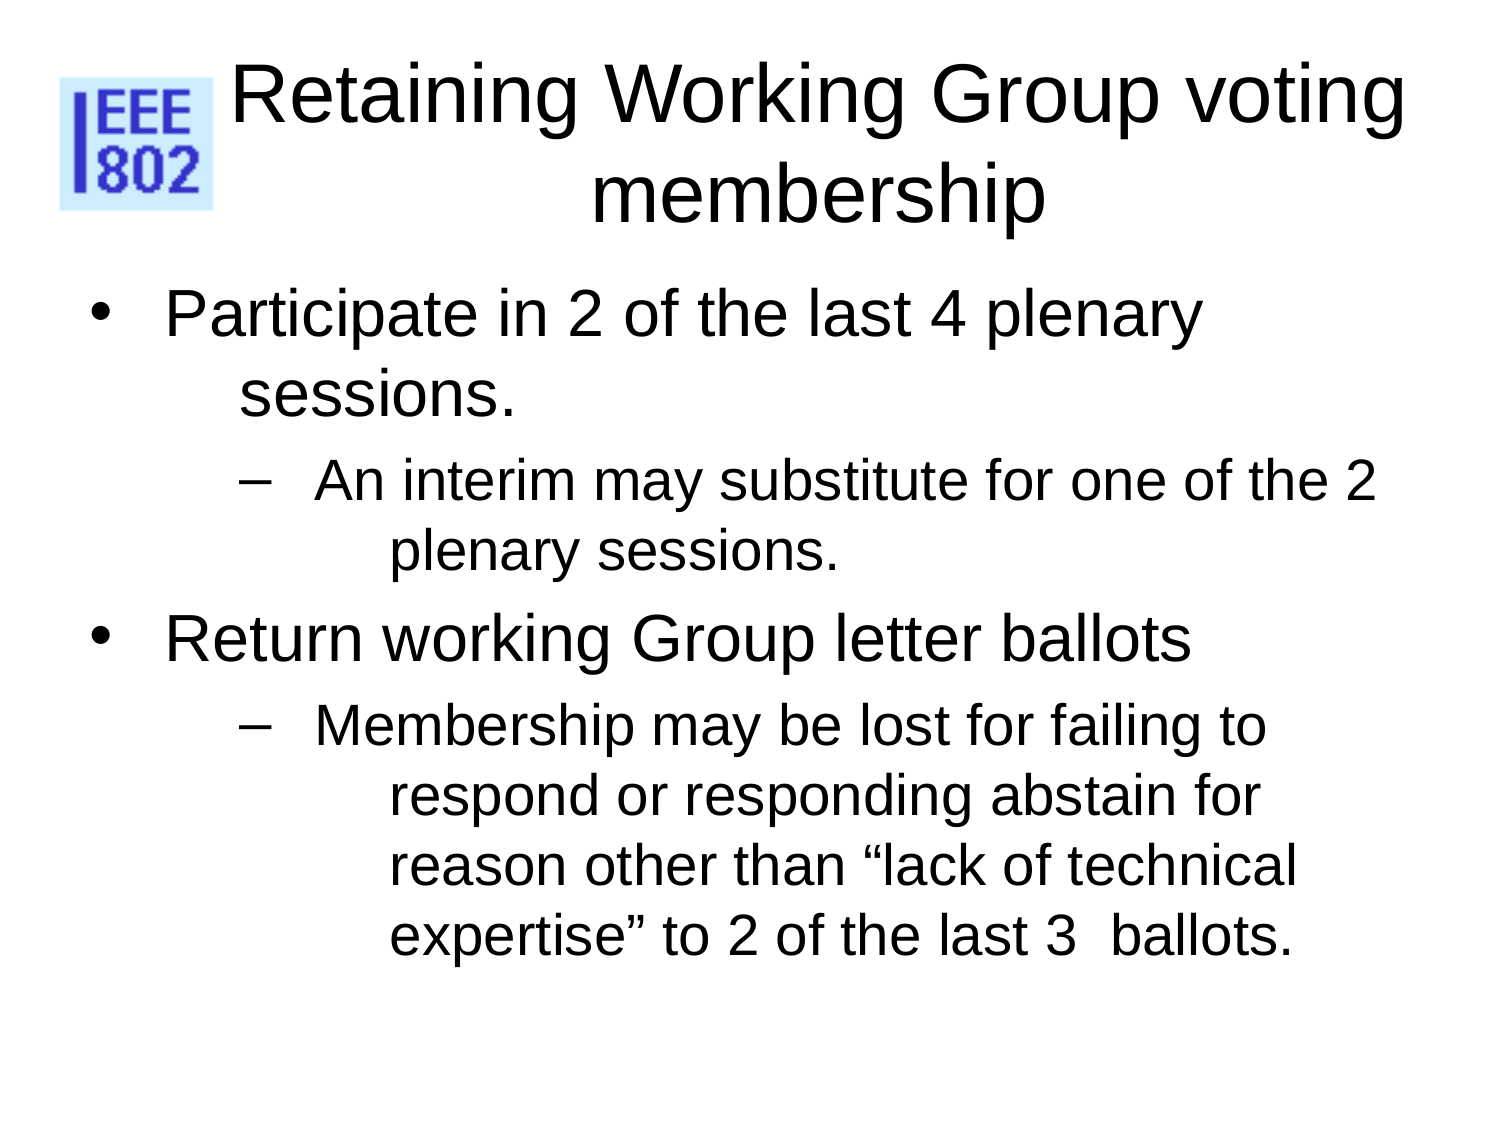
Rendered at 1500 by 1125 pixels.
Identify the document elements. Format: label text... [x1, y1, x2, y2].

text_box Participate in 2 of the last 4 plenary sessions. An interim may substitute for one of the 2 plenary sessions. Return working Group letter ballots Membership may be lost for failing to respond or responding abstain for reason other than “lack of technical expertise” to 2 of the last 3 ballots. [75, 262, 1425, 1005]
text_box Retaining Working Group voting membership [212, 31, 1425, 246]
